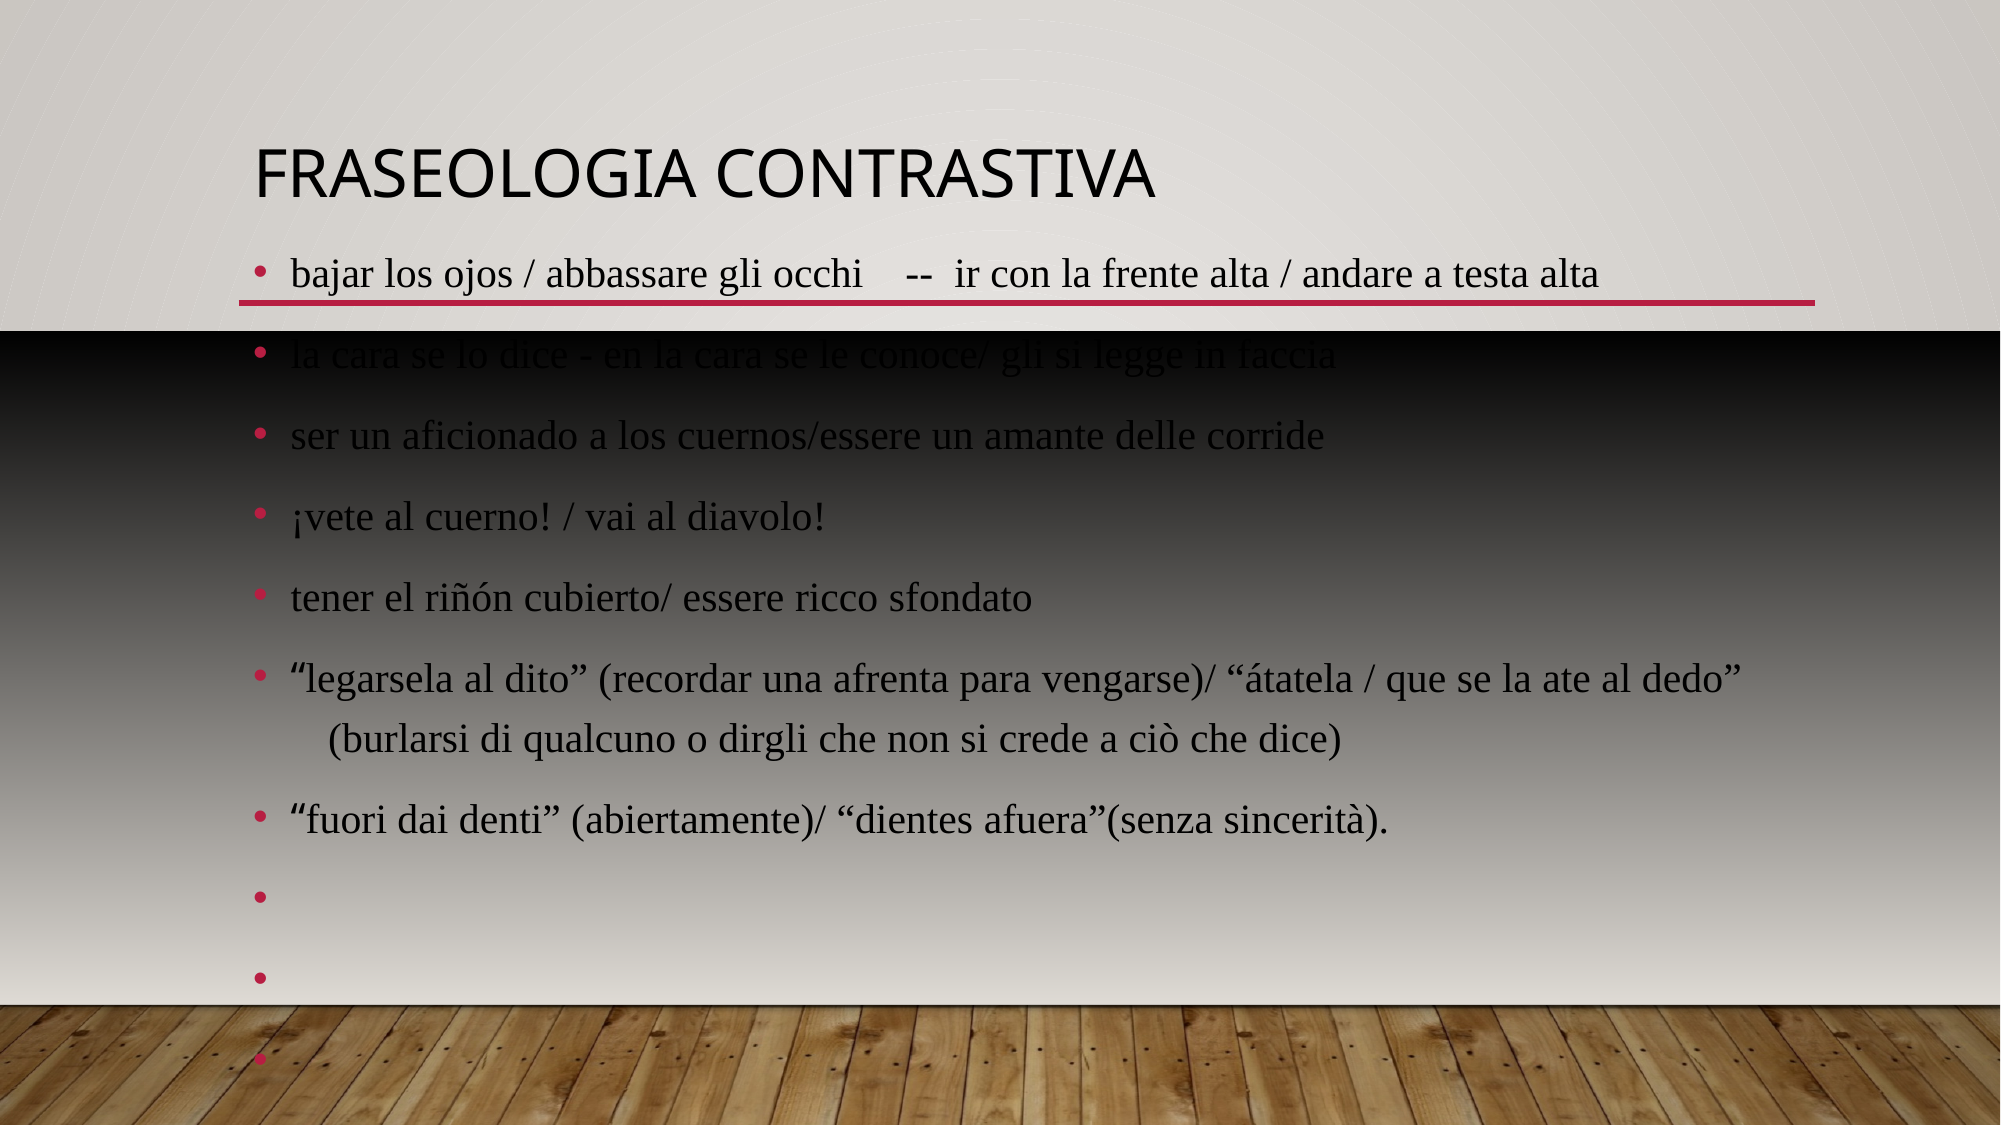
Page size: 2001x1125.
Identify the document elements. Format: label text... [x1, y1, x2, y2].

title FRASEOLOGIA CONTRASTIVA [238, 131, 1814, 228]
list bajar los ojos / abbassare gli occhi -- ir con la frente alta / andare a testa alta la cara se lo dice - en la cara se le conoce/ gli si legge in faccia ser un aficionado a los cuernos/essere un amante delle corride ¡vete al cuerno! / vai al diavolo! tener el riñón cubierto/ essere ricco sfondato “legarsela al dito” (recordar una afrenta para vengarse)/ “átatela / que se la ate al dedo” (burlarsi di qualcuno o dirgli che non si crede a ciò che dice) “fuori dai denti” (abiertamente)/ “dientes afuera”(senza sincerità). [238, 228, 1814, 897]
